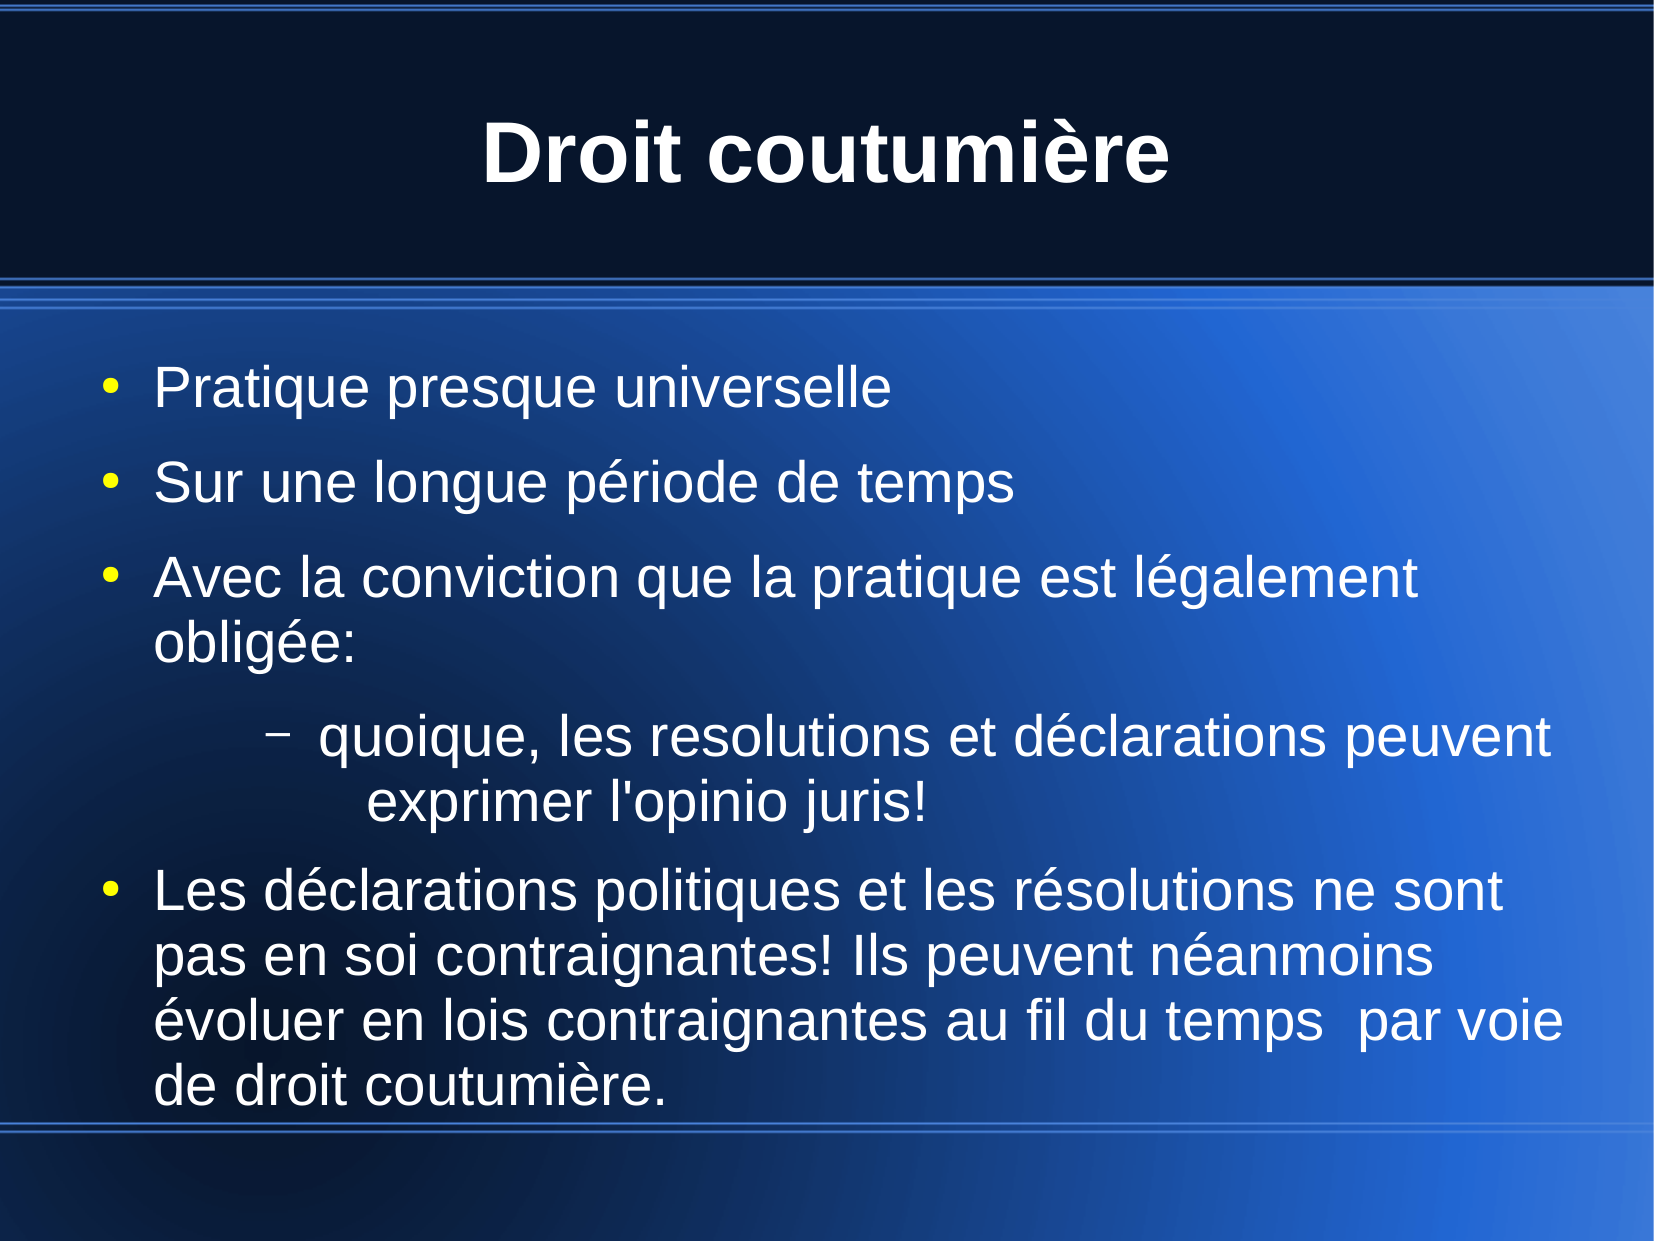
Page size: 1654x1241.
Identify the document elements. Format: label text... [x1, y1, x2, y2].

picture [0, 0, 1654, 1241]
title Droit coutumière [82, 49, 1571, 257]
list Pratique presque universelle Sur une longue période de temps Avec la conviction que la pratique est légalement obligée: quoique, les resolutions et déclarations peuvent exprimer l'opinio juris! Les déclarations politiques et les résolutions ne sont pas en soi contraignantes! Ils peuvent néanmoins évoluer en lois contraignantes au fil du temps par voie de droit coutumière. [82, 355, 1571, 1116]
